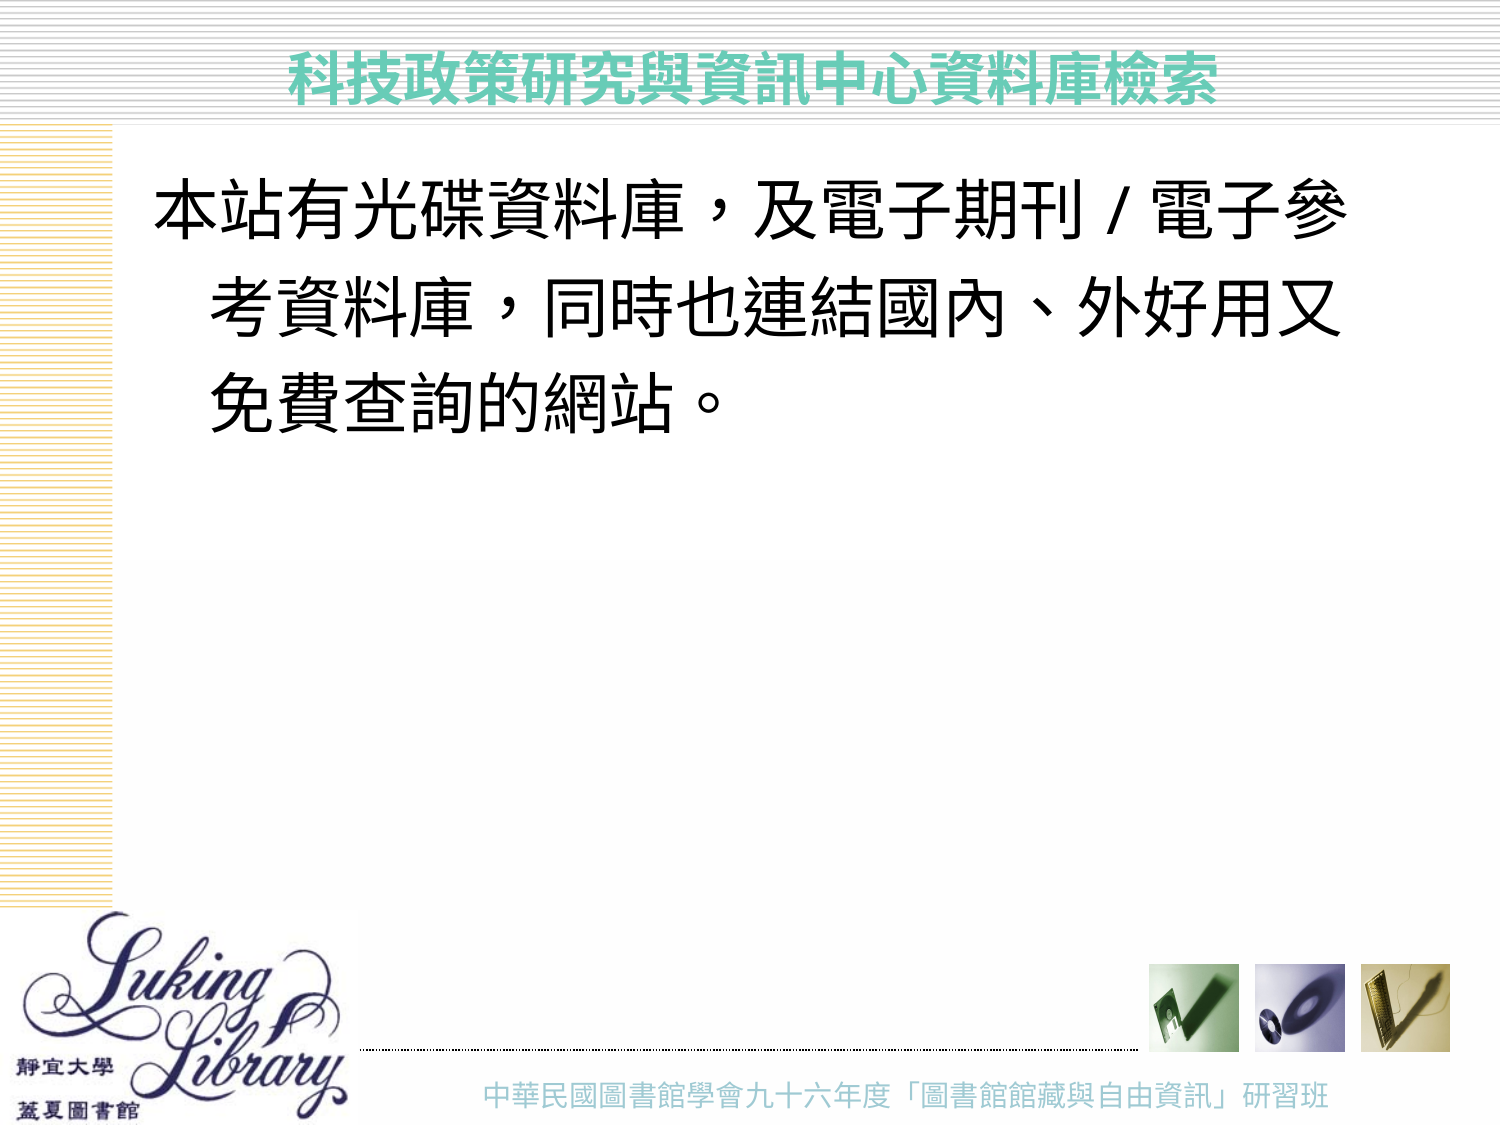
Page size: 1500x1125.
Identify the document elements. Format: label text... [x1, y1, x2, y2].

picture [1361, 964, 1450, 1052]
picture [1149, 1013, 1239, 1052]
picture [0, 0, 1500, 1125]
picture [1255, 1013, 1345, 1052]
title 科技政策研究與資訊中心資料庫檢索 [74, 32, 1433, 118]
list 本站有光碟資料庫，及電子期刊/電子參考資料庫，同時也連結國內、外好用又免費查詢的網站。 [137, 149, 1413, 1013]
